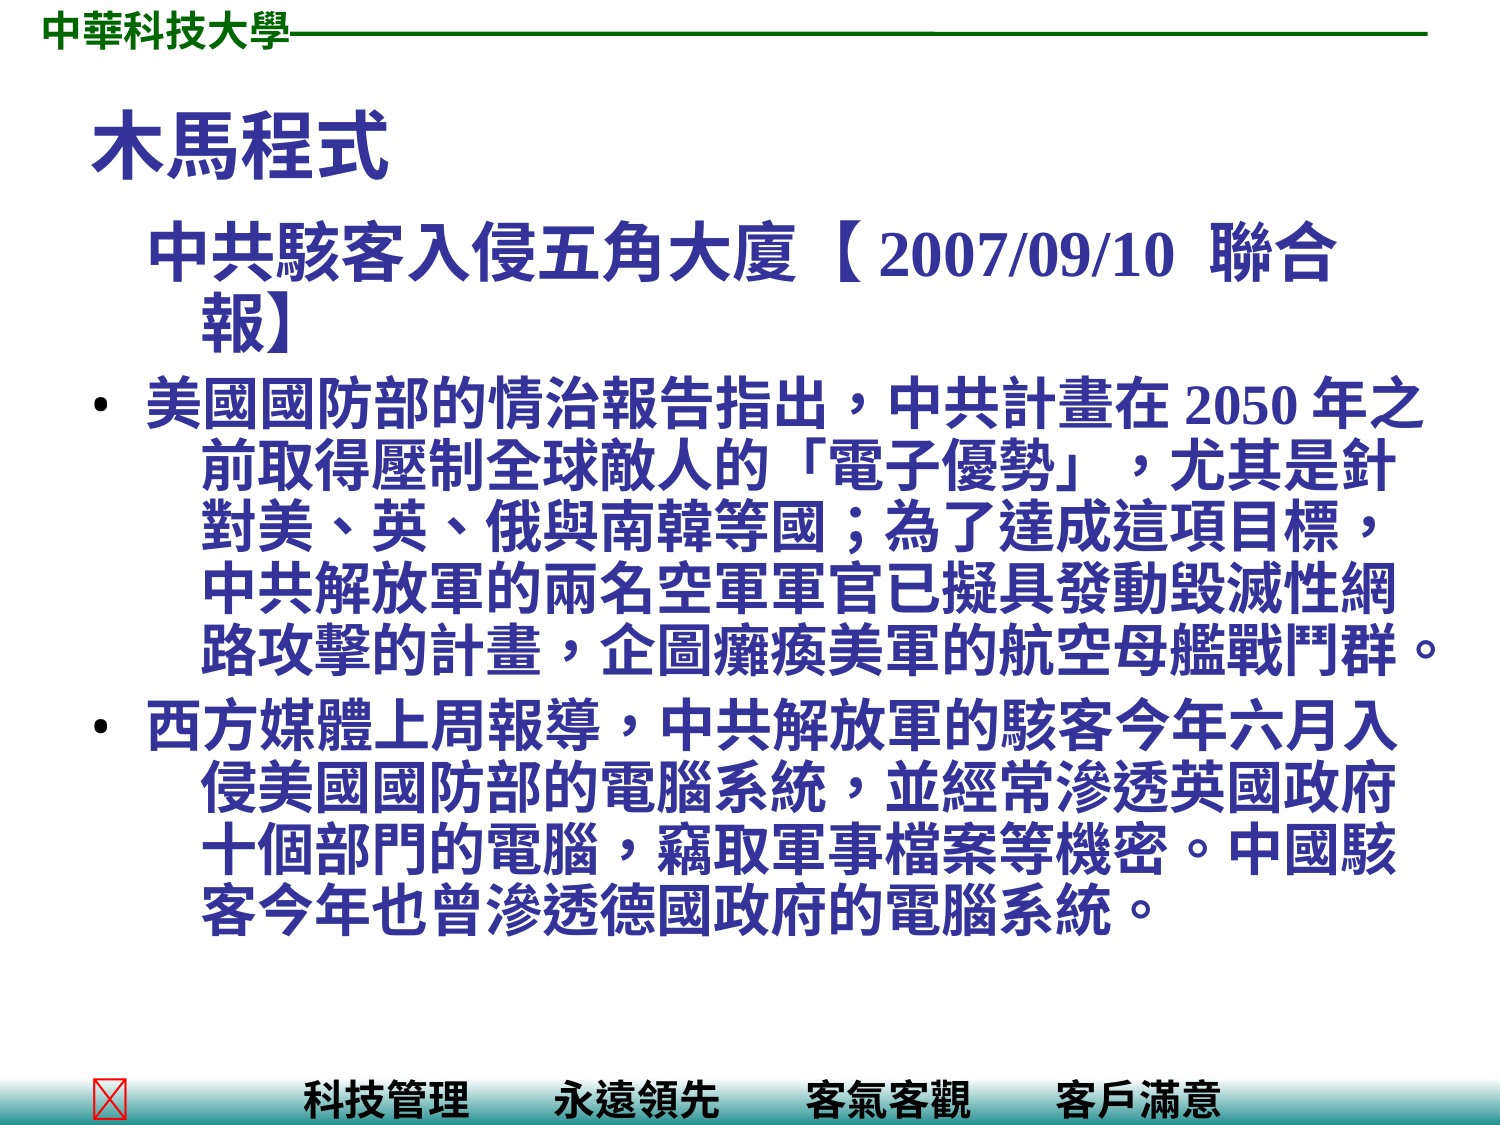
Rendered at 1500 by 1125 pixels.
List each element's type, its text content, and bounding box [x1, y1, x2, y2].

list 中共駭客入侵五角大廈【2007/09/10 聯合報】 美國國防部的情治報告指出，中共計畫在2050年之前取得壓制全球敵人的「電子優勢」，尤其是針對美、英、俄與南韓等國；為了達成這項目標，中共解放軍的兩名空軍軍官已擬具發動毀滅性網路攻擊的計畫，企圖癱瘓美軍的航空母艦戰鬥群。 西方媒體上周報導，中共解放軍的駭客今年六月入侵美國國防部的電腦系統，並經常滲透英國政府十個部門的電腦，竊取軍事檔案等機密。中國駭客今年也曾滲透德國政府的電腦系統。 [75, 212, 1450, 955]
title 木馬程式 [75, 50, 1426, 212]
